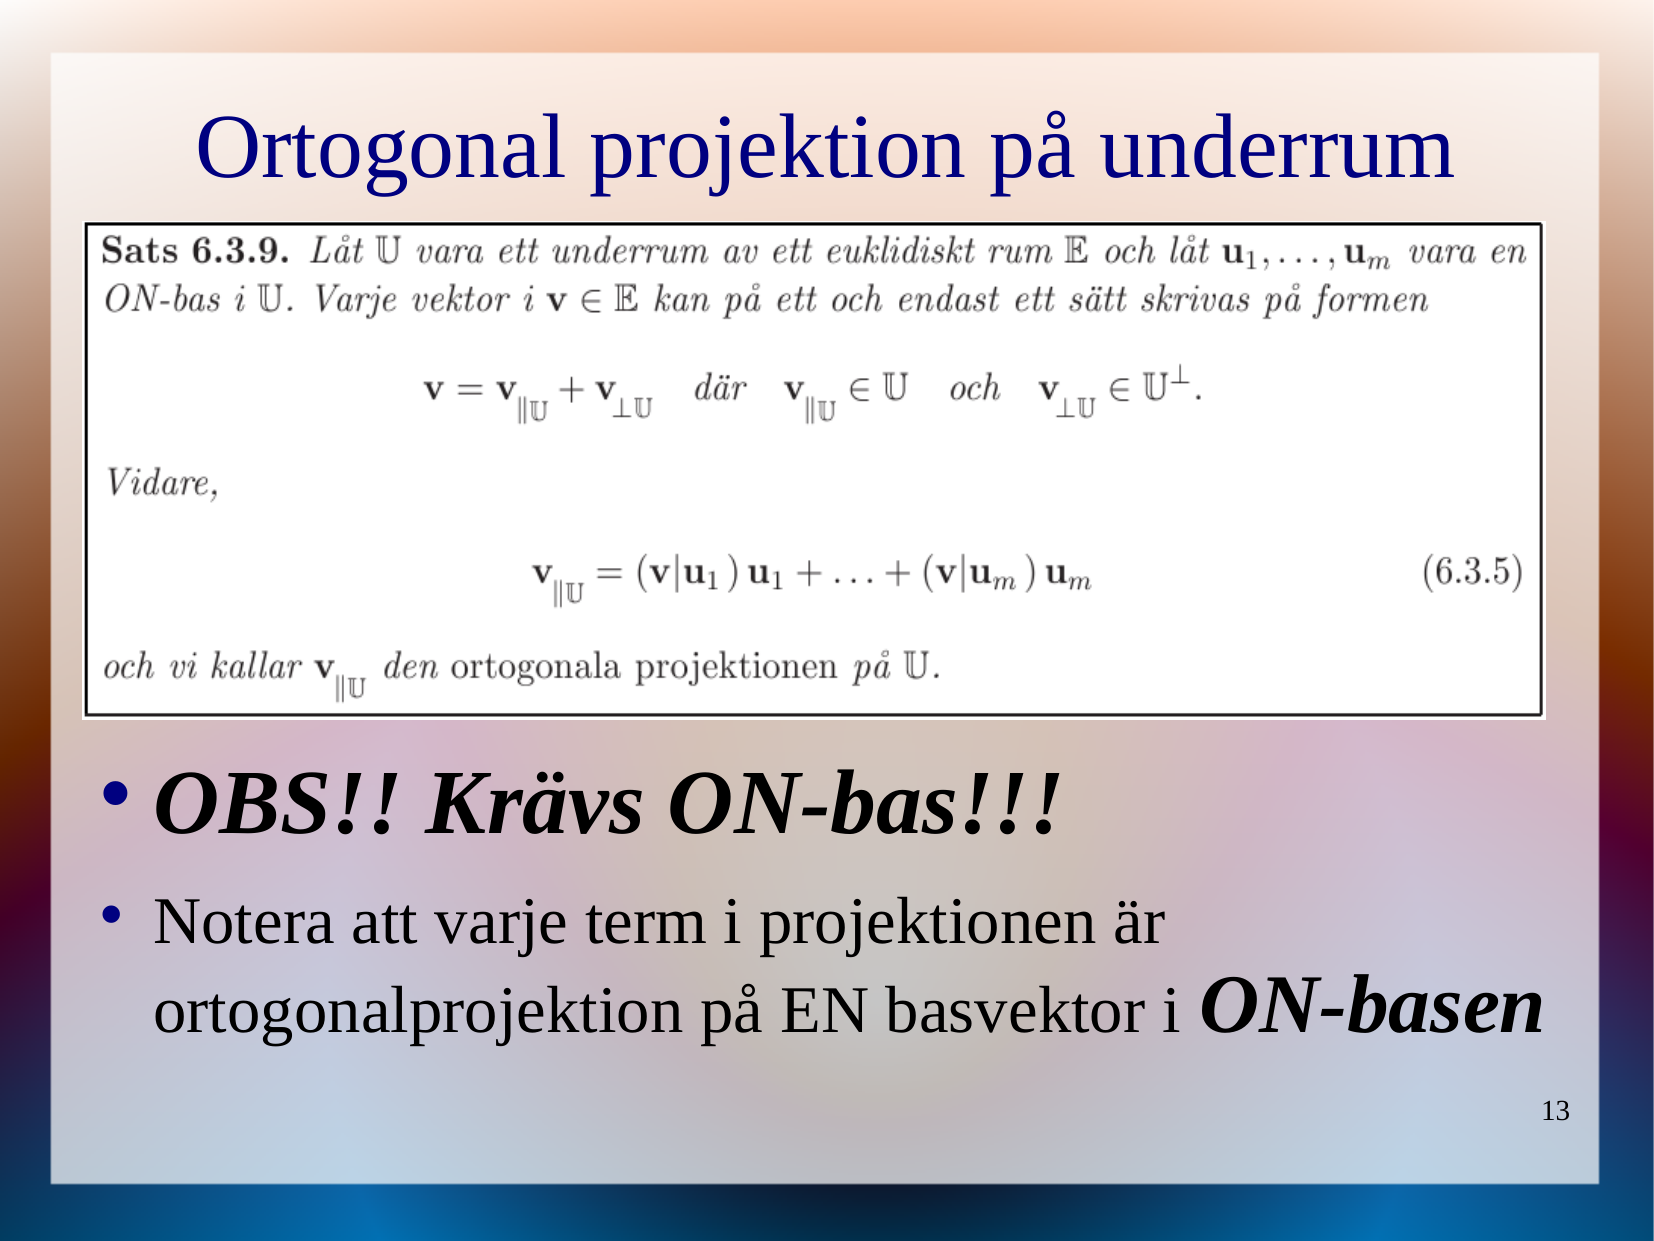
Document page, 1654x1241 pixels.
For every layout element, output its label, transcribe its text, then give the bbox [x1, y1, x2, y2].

title Ortogonal projektion på underrum [82, 62, 1571, 221]
picture [0, 0, 1654, 1241]
list OBS!! Krävs ON-bas!!! Notera att varje term i projektionen är ortogonalprojektion på EN basvektor i ON-basen [82, 221, 1571, 1174]
